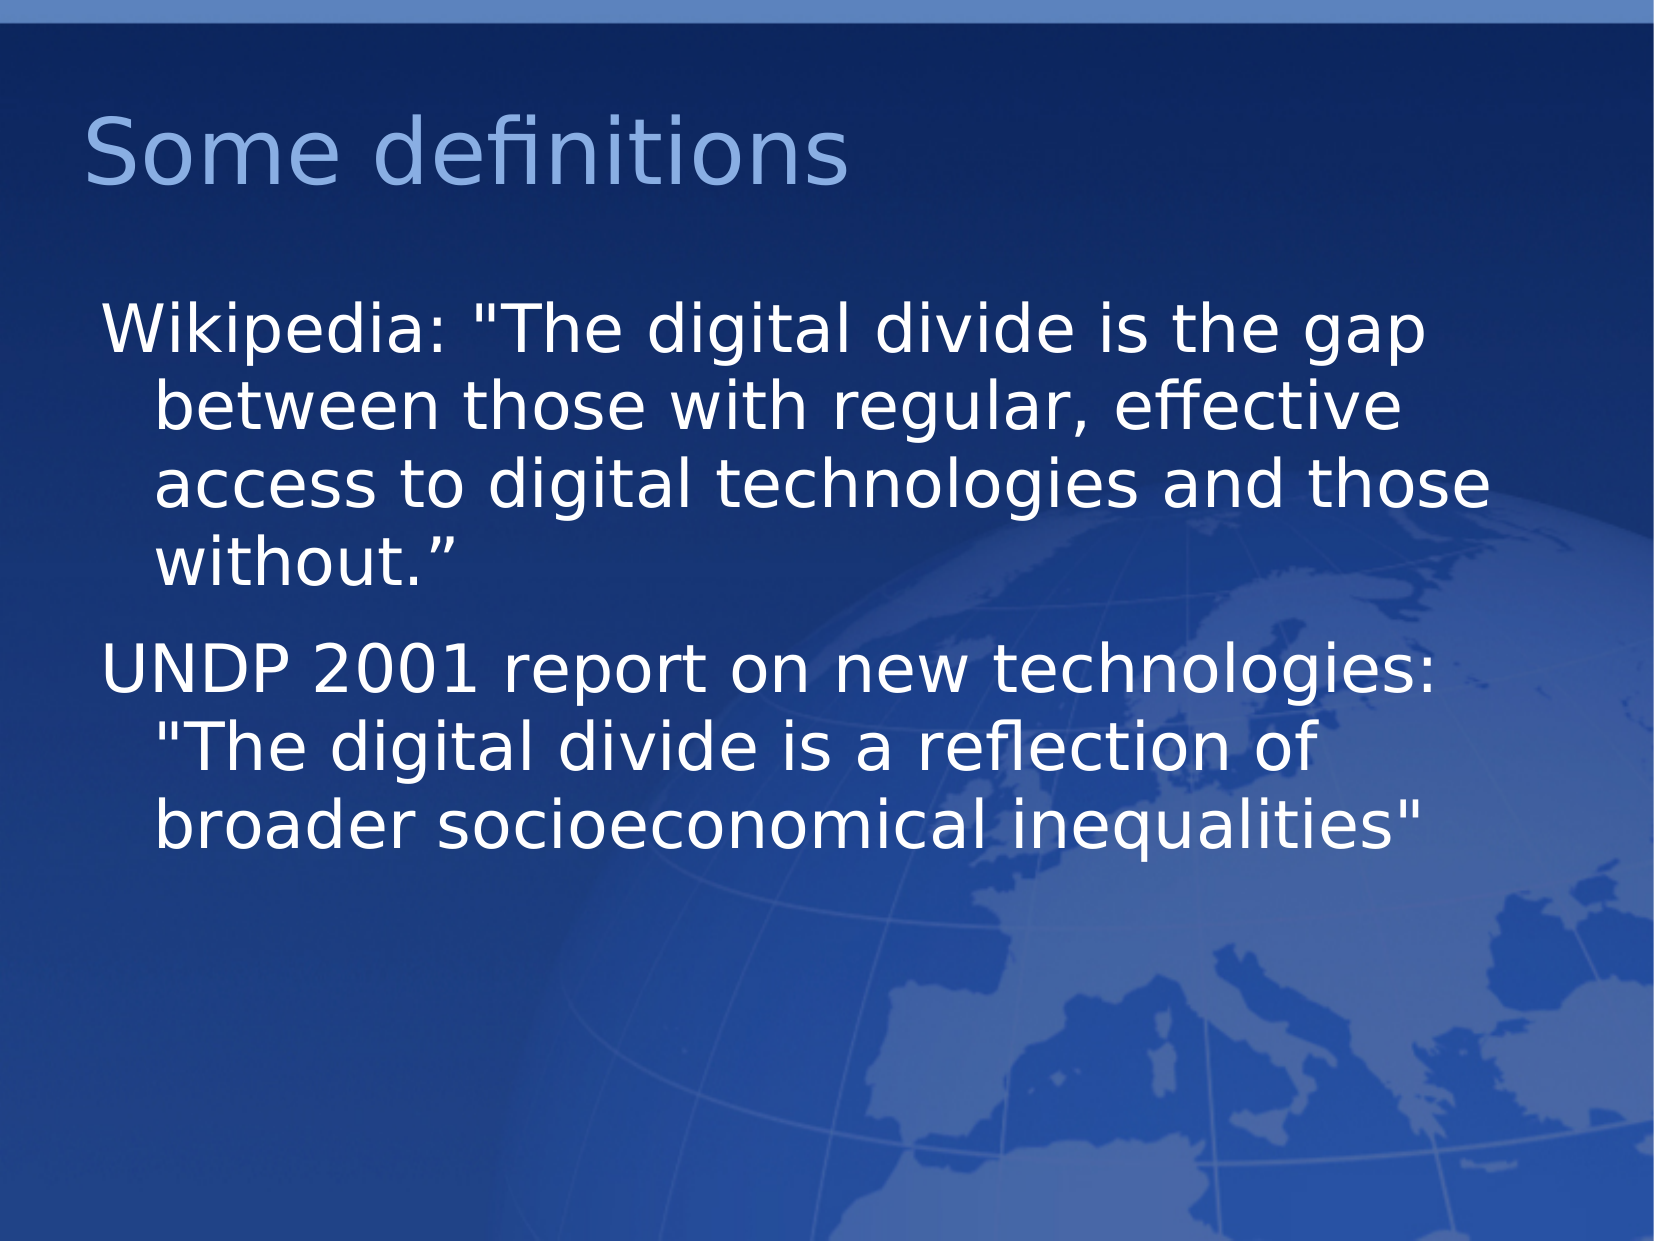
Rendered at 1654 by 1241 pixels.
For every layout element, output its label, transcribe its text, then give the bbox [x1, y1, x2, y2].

list Wikipedia: "The digital divide is the gap between those with regular, effective access to digital technologies and those without.” UNDP 2001 report on new technologies: "The digital divide is a reflection of broader socioeconomical inequalities" [82, 290, 1571, 1094]
title Some definitions [82, 49, 1571, 257]
picture [0, 0, 1654, 1241]
